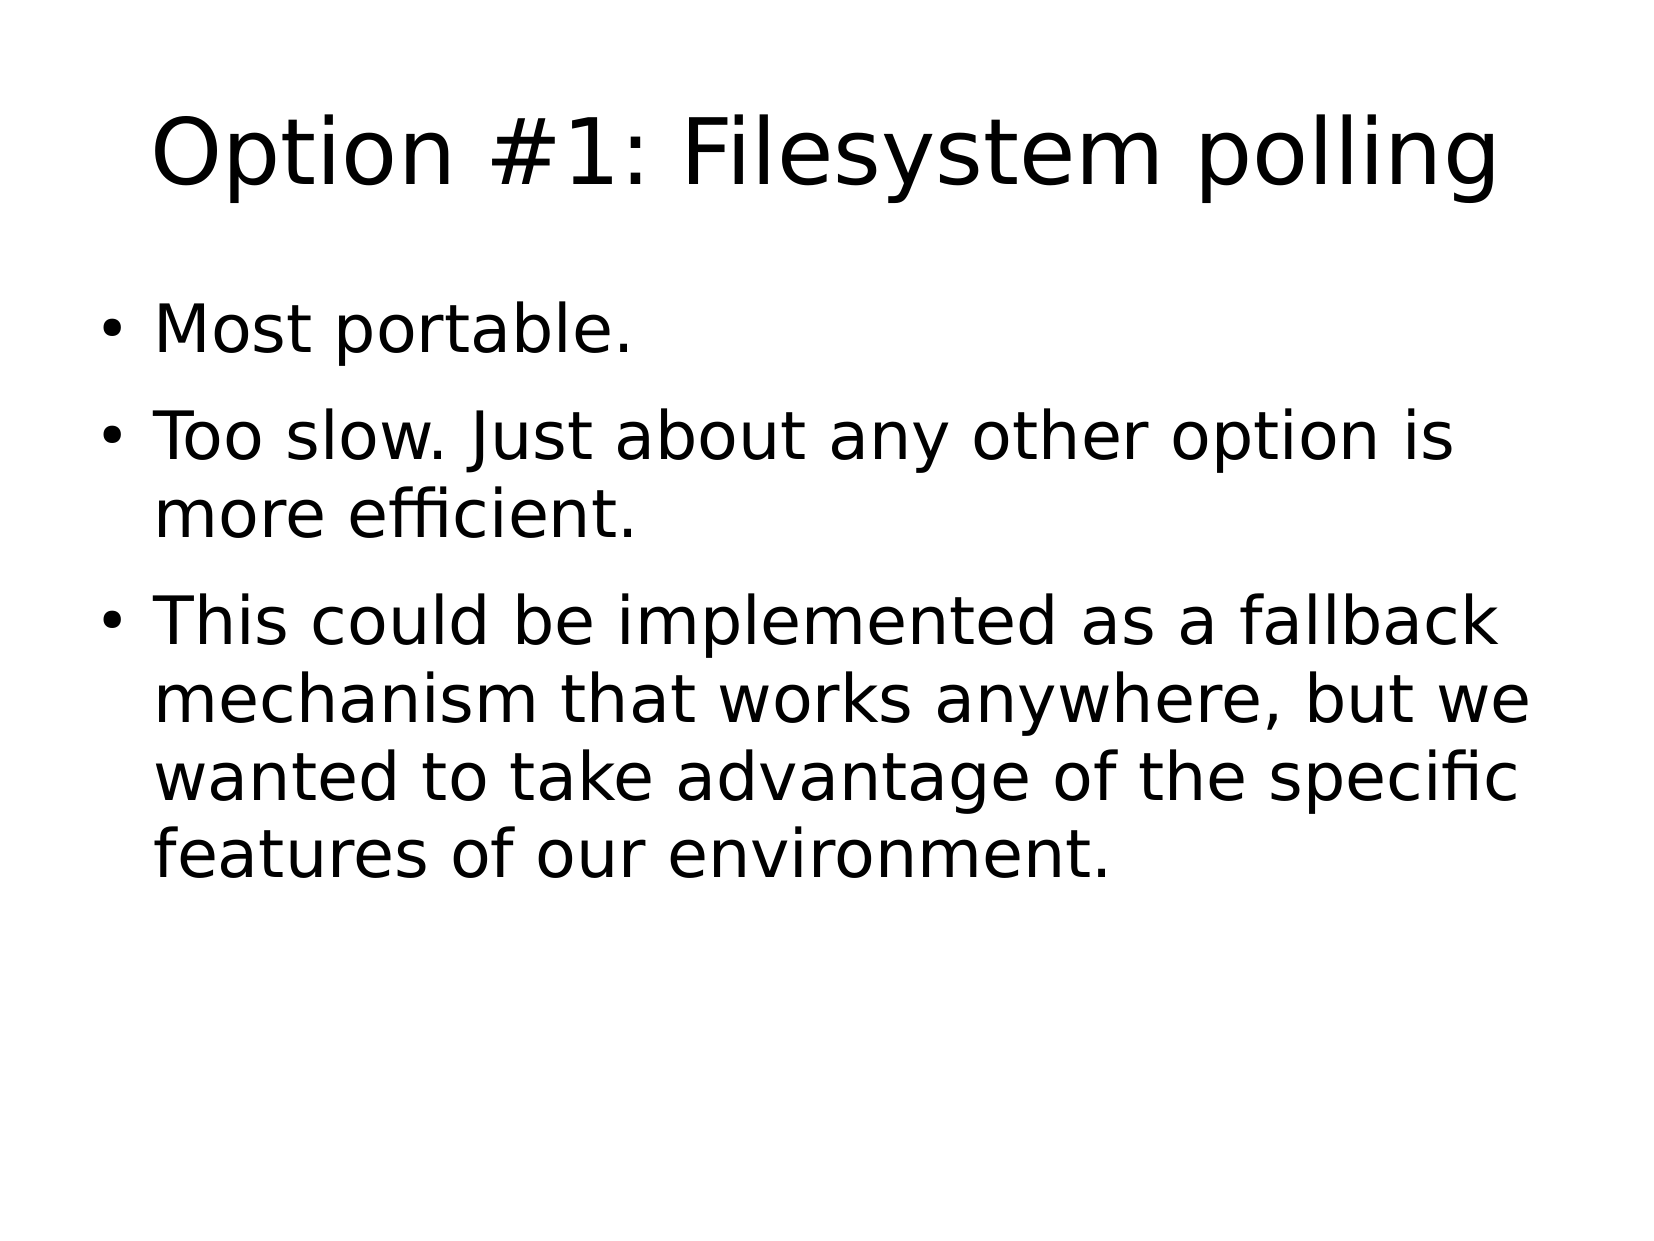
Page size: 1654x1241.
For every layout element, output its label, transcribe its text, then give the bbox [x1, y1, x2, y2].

title Option #1: Filesystem polling [82, 49, 1571, 257]
list Most portable. Too slow. Just about any other option is more efficient. This could be implemented as a fallback mechanism that works anywhere, but we wanted to take advantage of the specific features of our environment. [82, 290, 1571, 1010]
